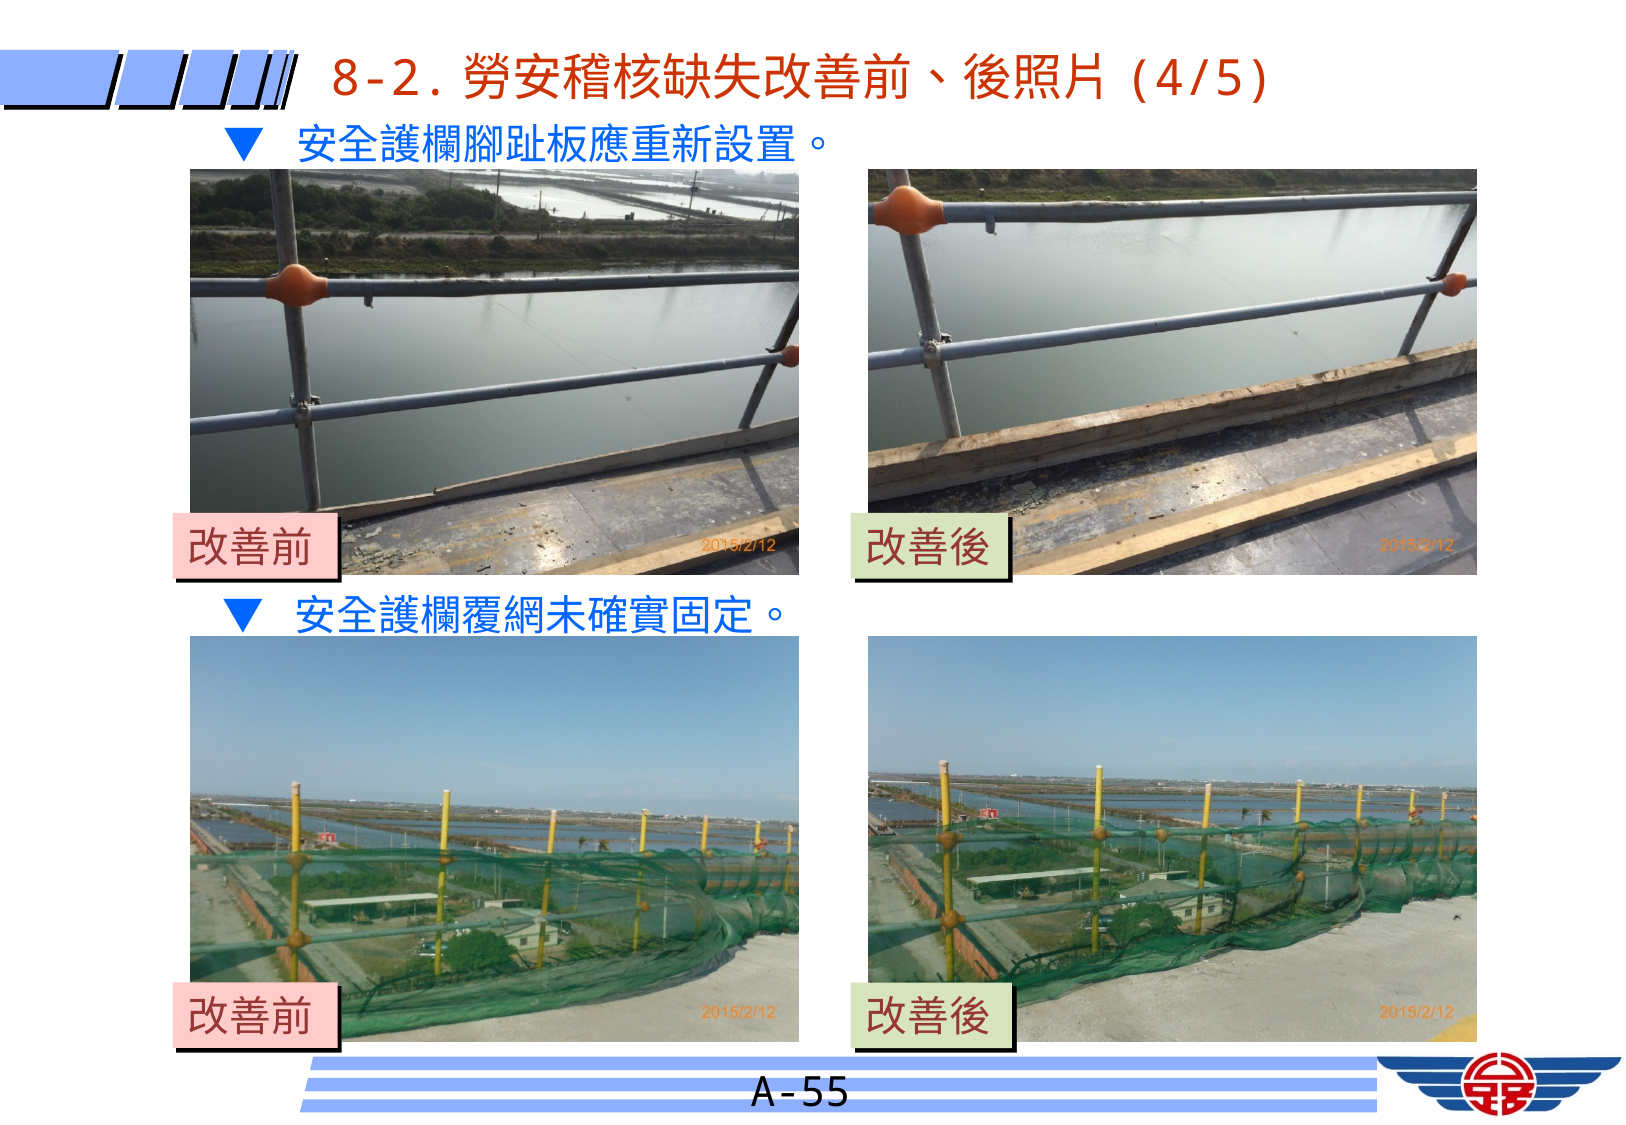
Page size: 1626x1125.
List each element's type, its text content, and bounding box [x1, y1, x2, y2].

text_box 8-2.勞安稽核缺失改善前、後照片(4/5) [315, 38, 1545, 150]
picture [868, 636, 1477, 1043]
picture [190, 169, 799, 575]
text_box 改善前 [172, 982, 338, 1048]
text_box 改善前 [172, 512, 338, 579]
picture [868, 169, 1477, 575]
text_box 改善後 [850, 982, 1012, 1049]
text_box ▼ 安全護欄覆網未確實固定。 [207, 581, 931, 648]
text_box 改善後 [850, 512, 1009, 579]
picture [190, 636, 799, 1043]
text_box ▼ 安全護欄腳趾板應重新設置。 [208, 110, 1426, 177]
